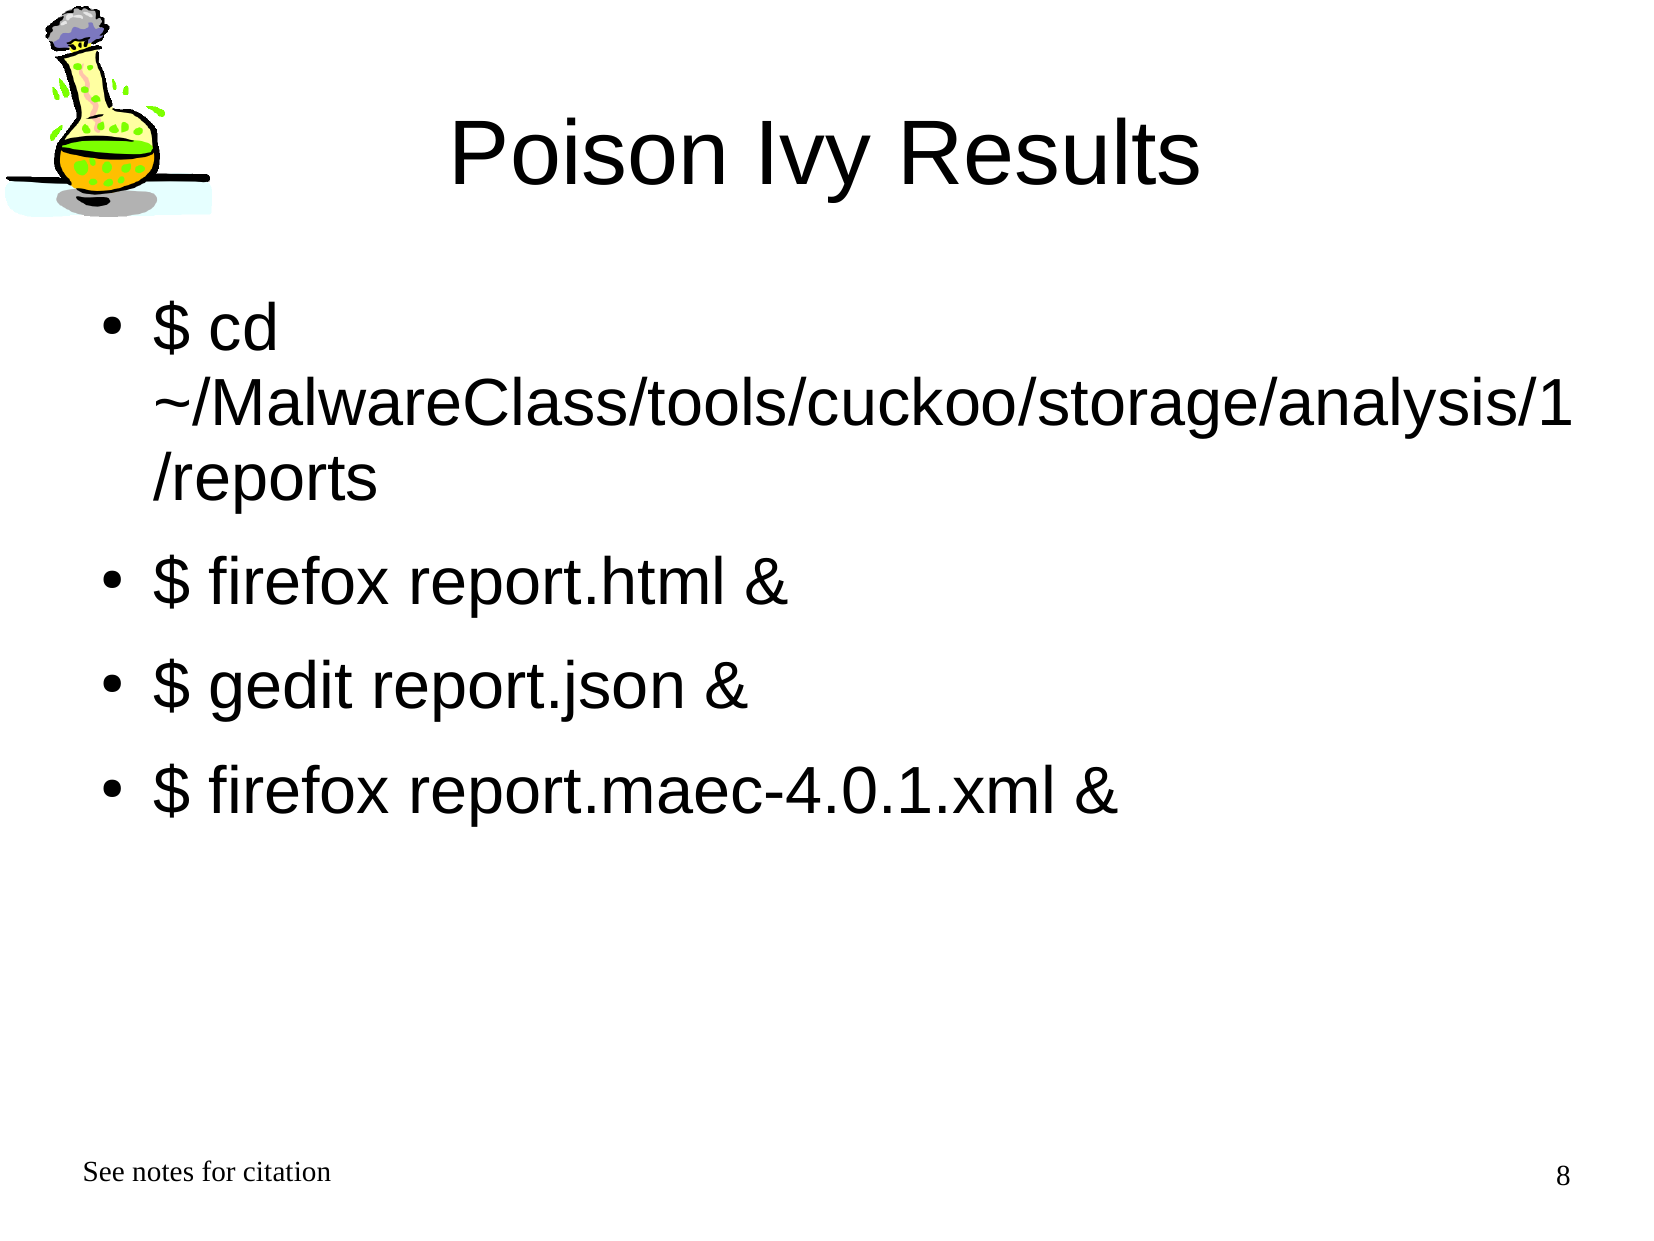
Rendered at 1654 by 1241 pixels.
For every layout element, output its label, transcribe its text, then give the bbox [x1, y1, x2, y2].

list $ cd ~/MalwareClass/tools/cuckoo/storage/analysis/1/reports $ firefox report.html & $ gedit report.json & $ firefox report.maec-4.0.1.xml & [82, 290, 1576, 1126]
title Poison Ivy Results [82, 49, 1571, 257]
picture [5, 6, 212, 217]
